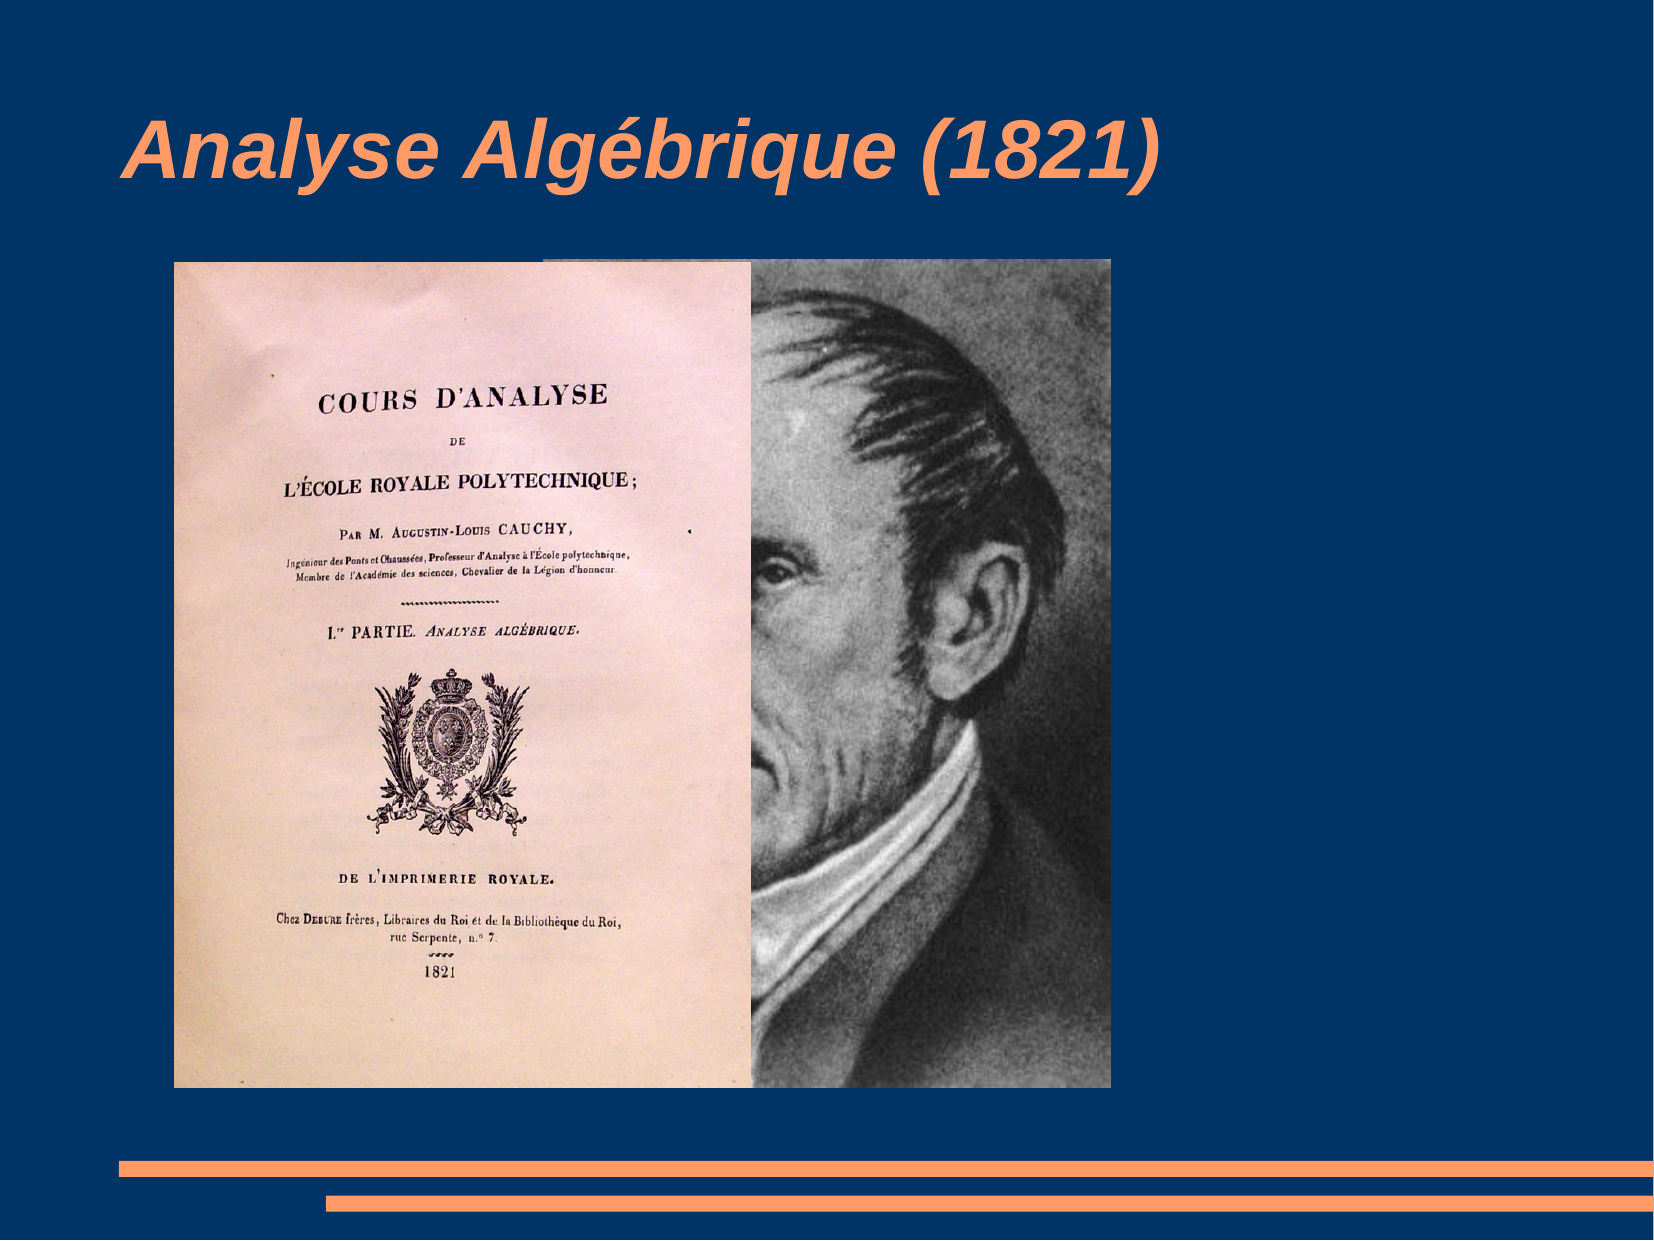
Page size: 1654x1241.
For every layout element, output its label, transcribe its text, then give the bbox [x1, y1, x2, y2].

title Analyse Algébrique (1821) [121, 46, 1534, 254]
picture [174, 259, 1111, 1088]
